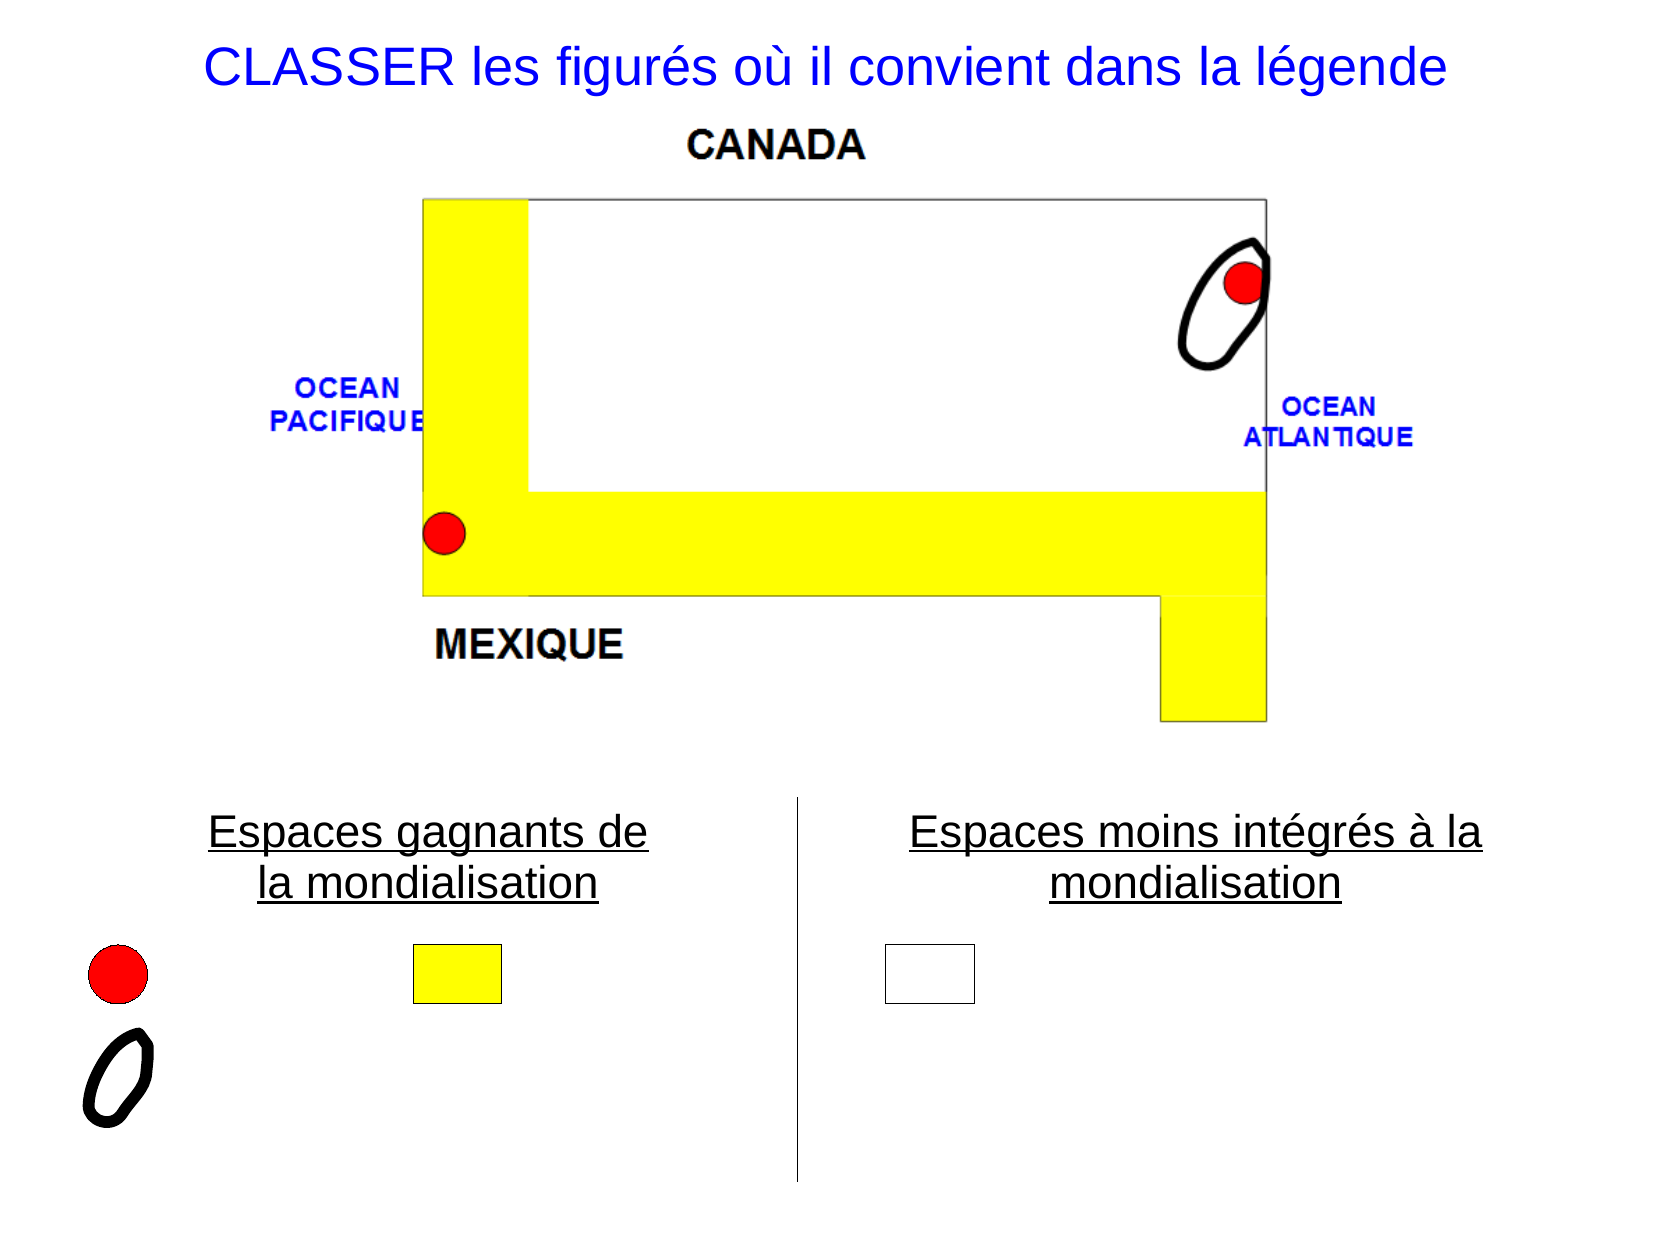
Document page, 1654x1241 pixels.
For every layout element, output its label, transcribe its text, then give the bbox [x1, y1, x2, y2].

text_box Espaces moins intégrés à la mondialisation [885, 798, 1506, 916]
text_box [88, 944, 148, 1004]
text_box [413, 944, 502, 1004]
text_box [885, 944, 975, 1004]
text_box Espaces gagnants de la mondialisation [177, 798, 680, 916]
picture [265, 118, 1418, 739]
text_box CLASSER les figurés où il convient dans la légende [88, 29, 1565, 105]
